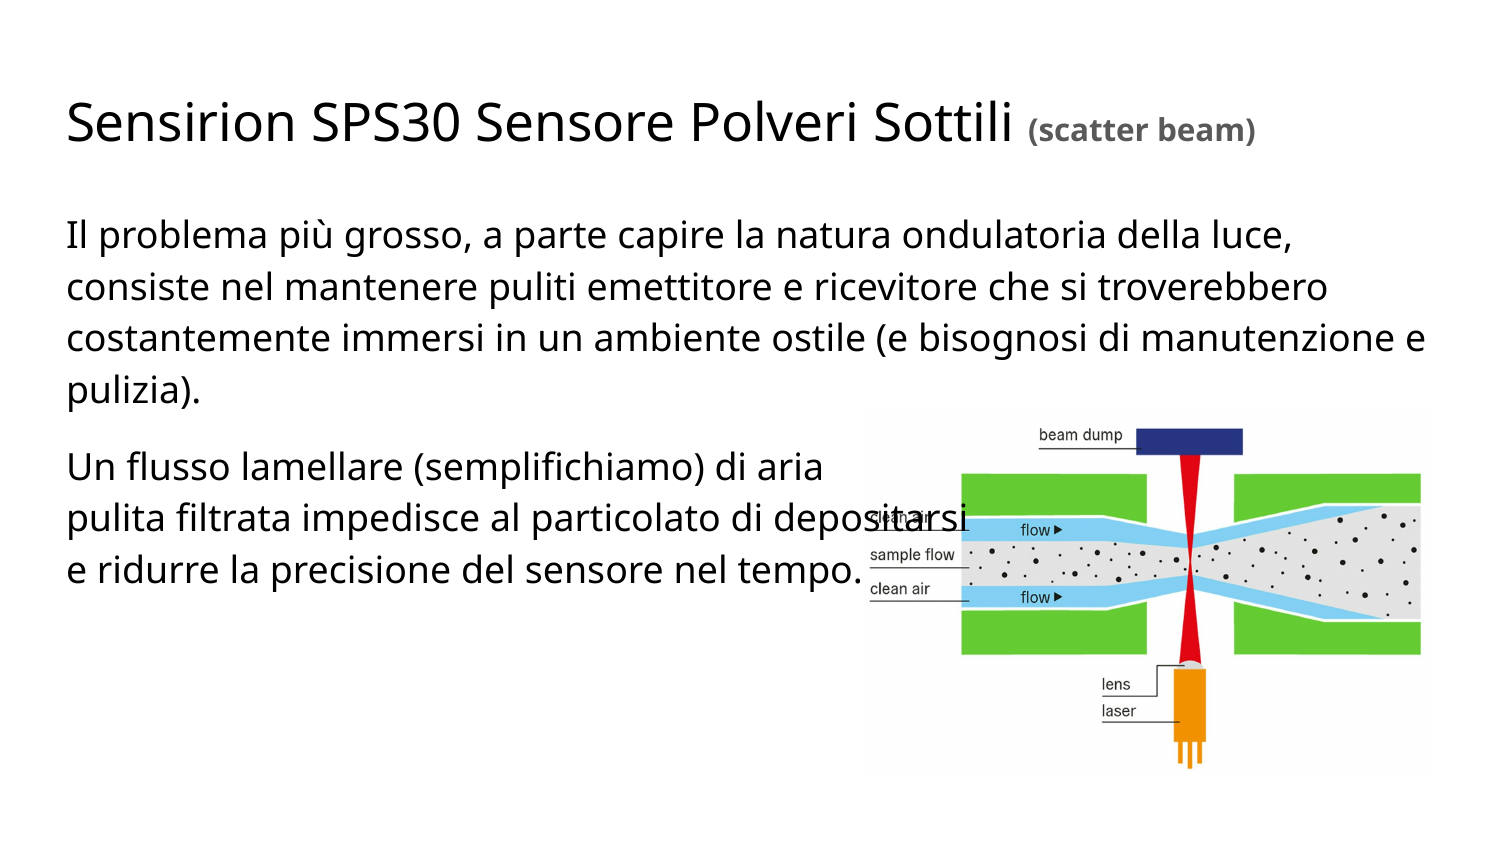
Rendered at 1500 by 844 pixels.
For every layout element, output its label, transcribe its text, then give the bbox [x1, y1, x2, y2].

title Sensirion SPS30 Sensore Polveri Sottili (scatter beam) [51, 72, 1449, 167]
list Il problema più grosso, a parte capire la natura ondulatoria della luce, consiste nel mantenere puliti emettitore e ricevitore che si troverebbero costantemente immersi in un ambiente ostile (e bisognosi di manutenzione e pulizia). Un flusso lamellare (semplifichiamo) di aria pulita filtrata impedisce al particolato di depositarsi e ridurre la precisione del sensore nel tempo. [51, 189, 1449, 750]
picture [861, 750, 1433, 781]
